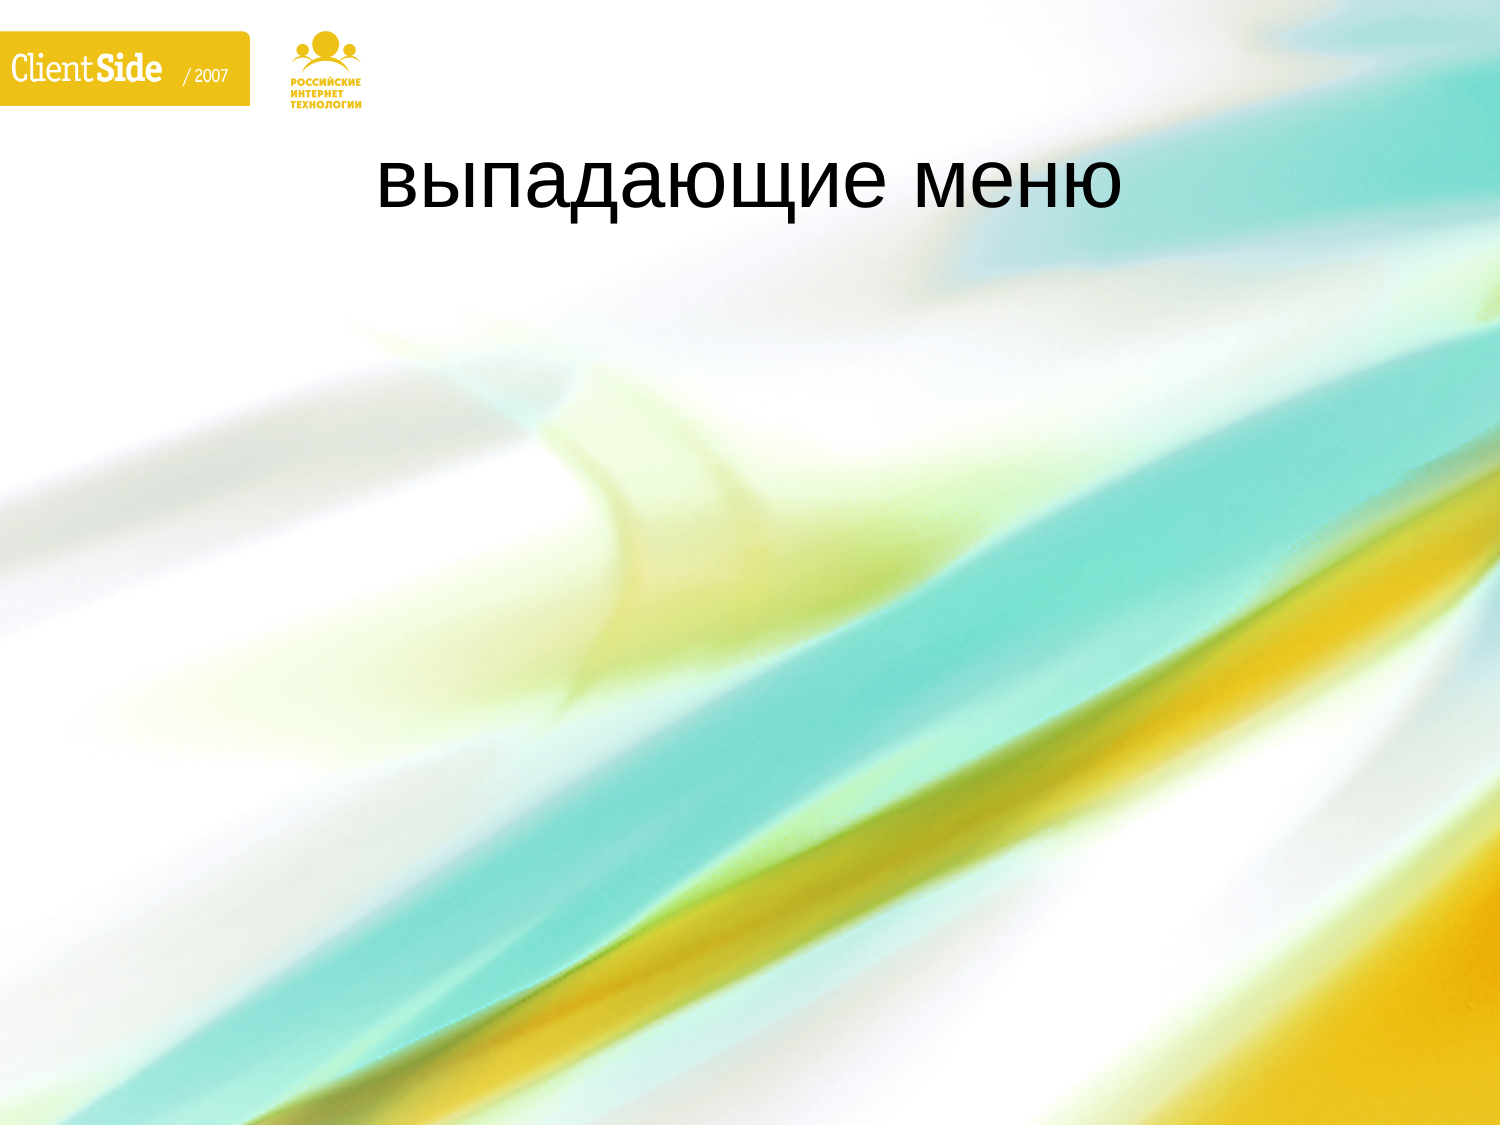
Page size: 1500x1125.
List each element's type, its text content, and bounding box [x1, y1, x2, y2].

title выпадающие меню [75, 124, 1426, 234]
picture [0, 0, 1500, 1125]
